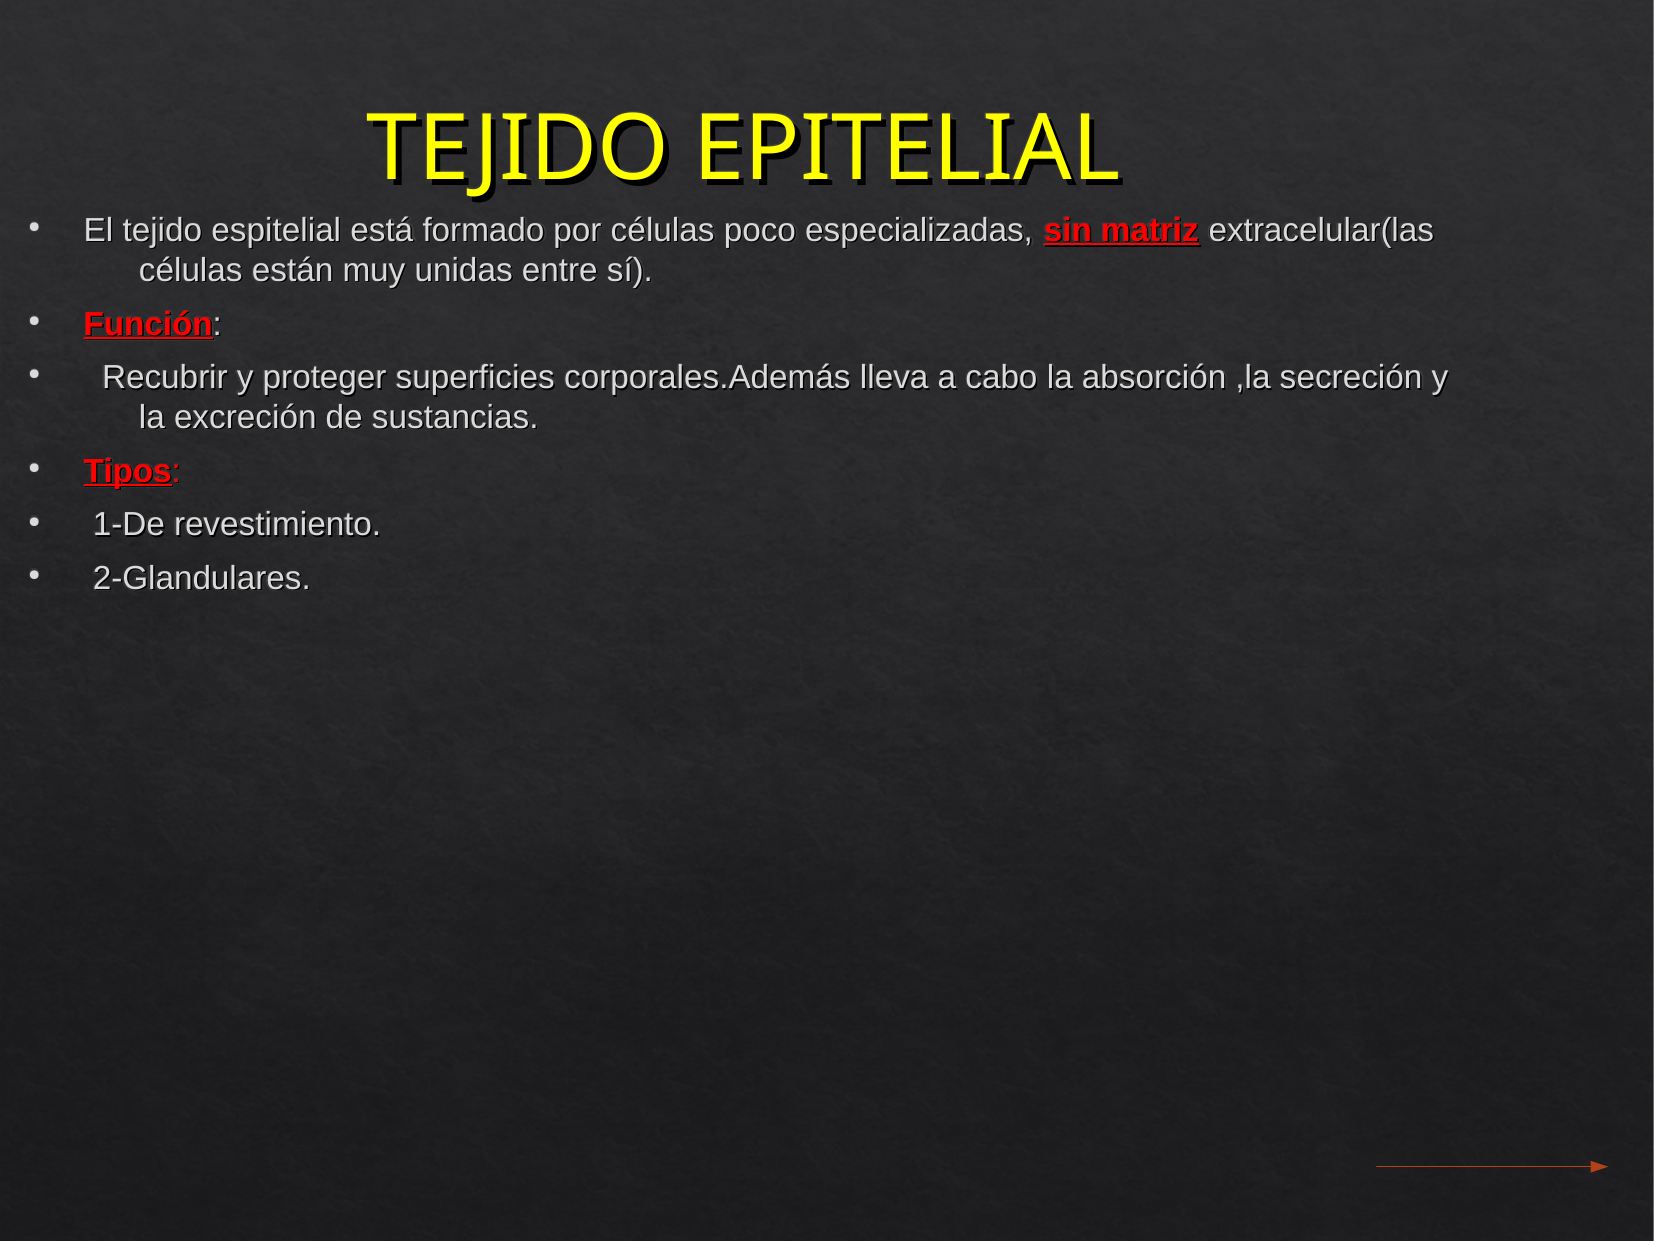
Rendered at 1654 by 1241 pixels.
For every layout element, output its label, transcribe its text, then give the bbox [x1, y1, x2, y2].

title TEJIDO EPITELIAL [0, 79, 1489, 200]
list El tejido espitelial está formado por células poco especializadas, sin matriz extracelular(las células están muy unidas entre sí). Función: Recubrir y proteger superficies corporales.Además lleva a cabo la absorción ,la secreción y la excreción de sustancias. Tipos: 1-De revestimiento. 2-Glandulares. [0, 200, 1501, 821]
